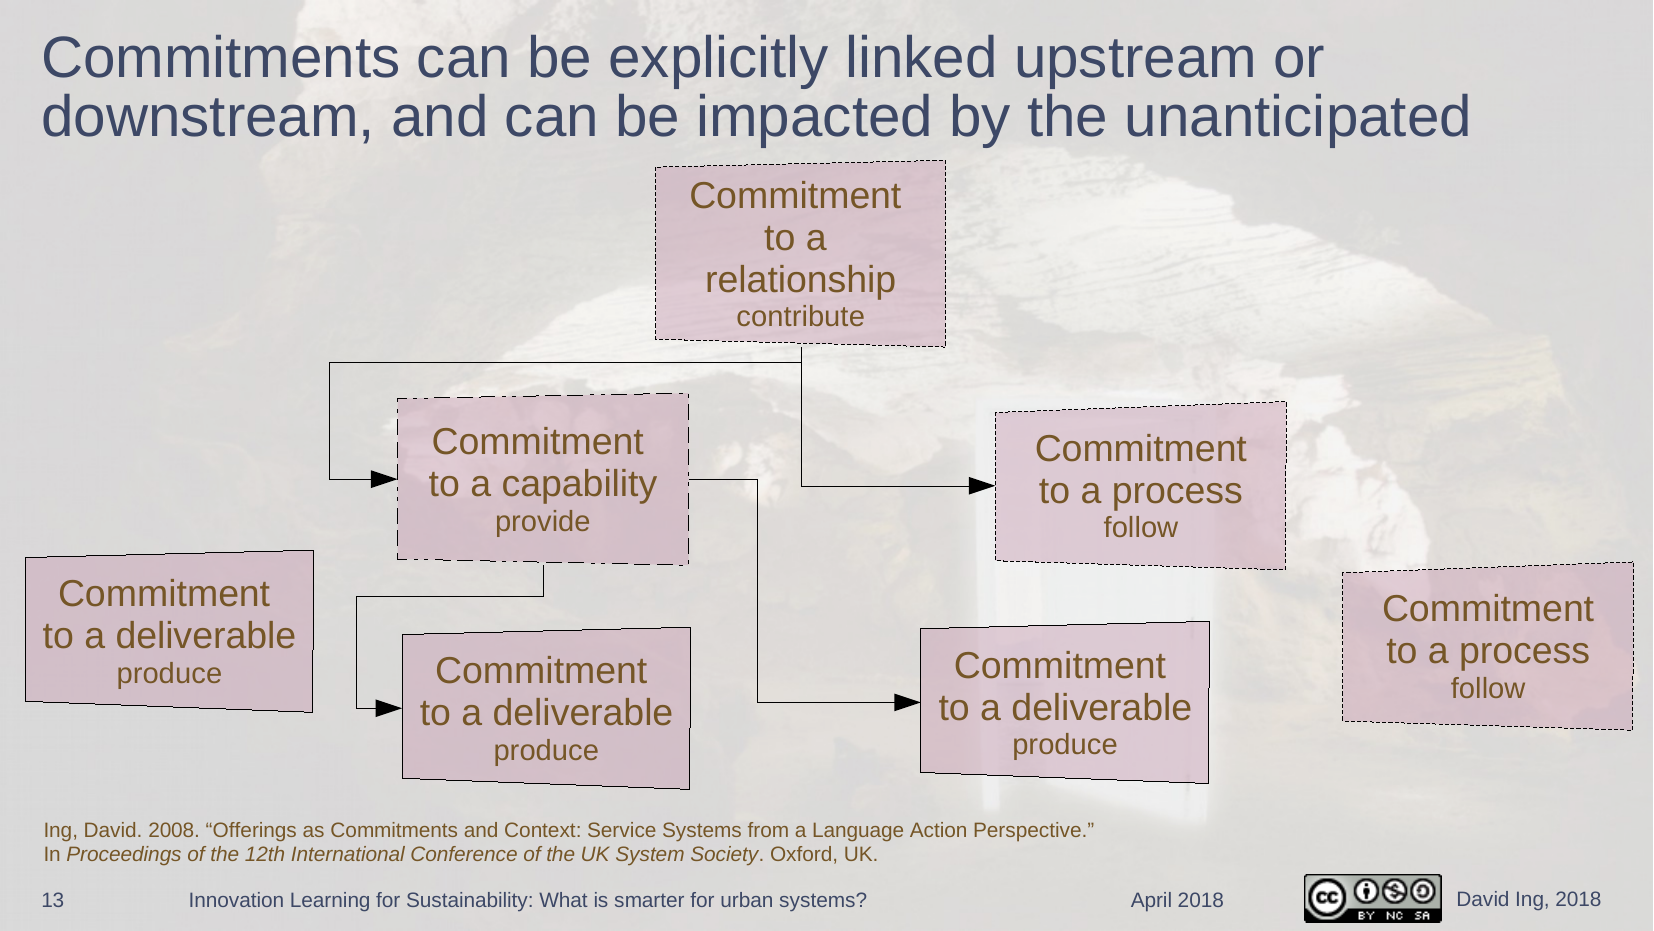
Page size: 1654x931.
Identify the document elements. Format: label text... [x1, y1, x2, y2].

text_box Commitment to a capability provide [397, 393, 689, 566]
text_box Commitment to a process follow [995, 401, 1287, 570]
text_box Commitment to a relationship contribute [655, 160, 946, 348]
text_box Commitment to a deliverable produce [25, 550, 314, 713]
title Commitments can be explicitly linked upstream or downstream, and can be impacted by the unanticipated [41, 30, 1613, 173]
text_box Value-elevating co-creation Providers and customer mutually experience, and then improve [0, 0, 1653, 931]
text_box Commitment to a deliverable produce [402, 627, 691, 790]
picture [1304, 874, 1442, 923]
text_box Commitment to a process follow [1342, 561, 1634, 731]
text_box Ing, David. 2008. “Offerings as Commitments and Context: Service Systems from a Language Action Perspective.” In Proceedings of the 12th International Conference of the UK System Society. Oxford, UK. [43, 818, 1506, 866]
text_box Commitment to a deliverable produce [920, 621, 1210, 784]
